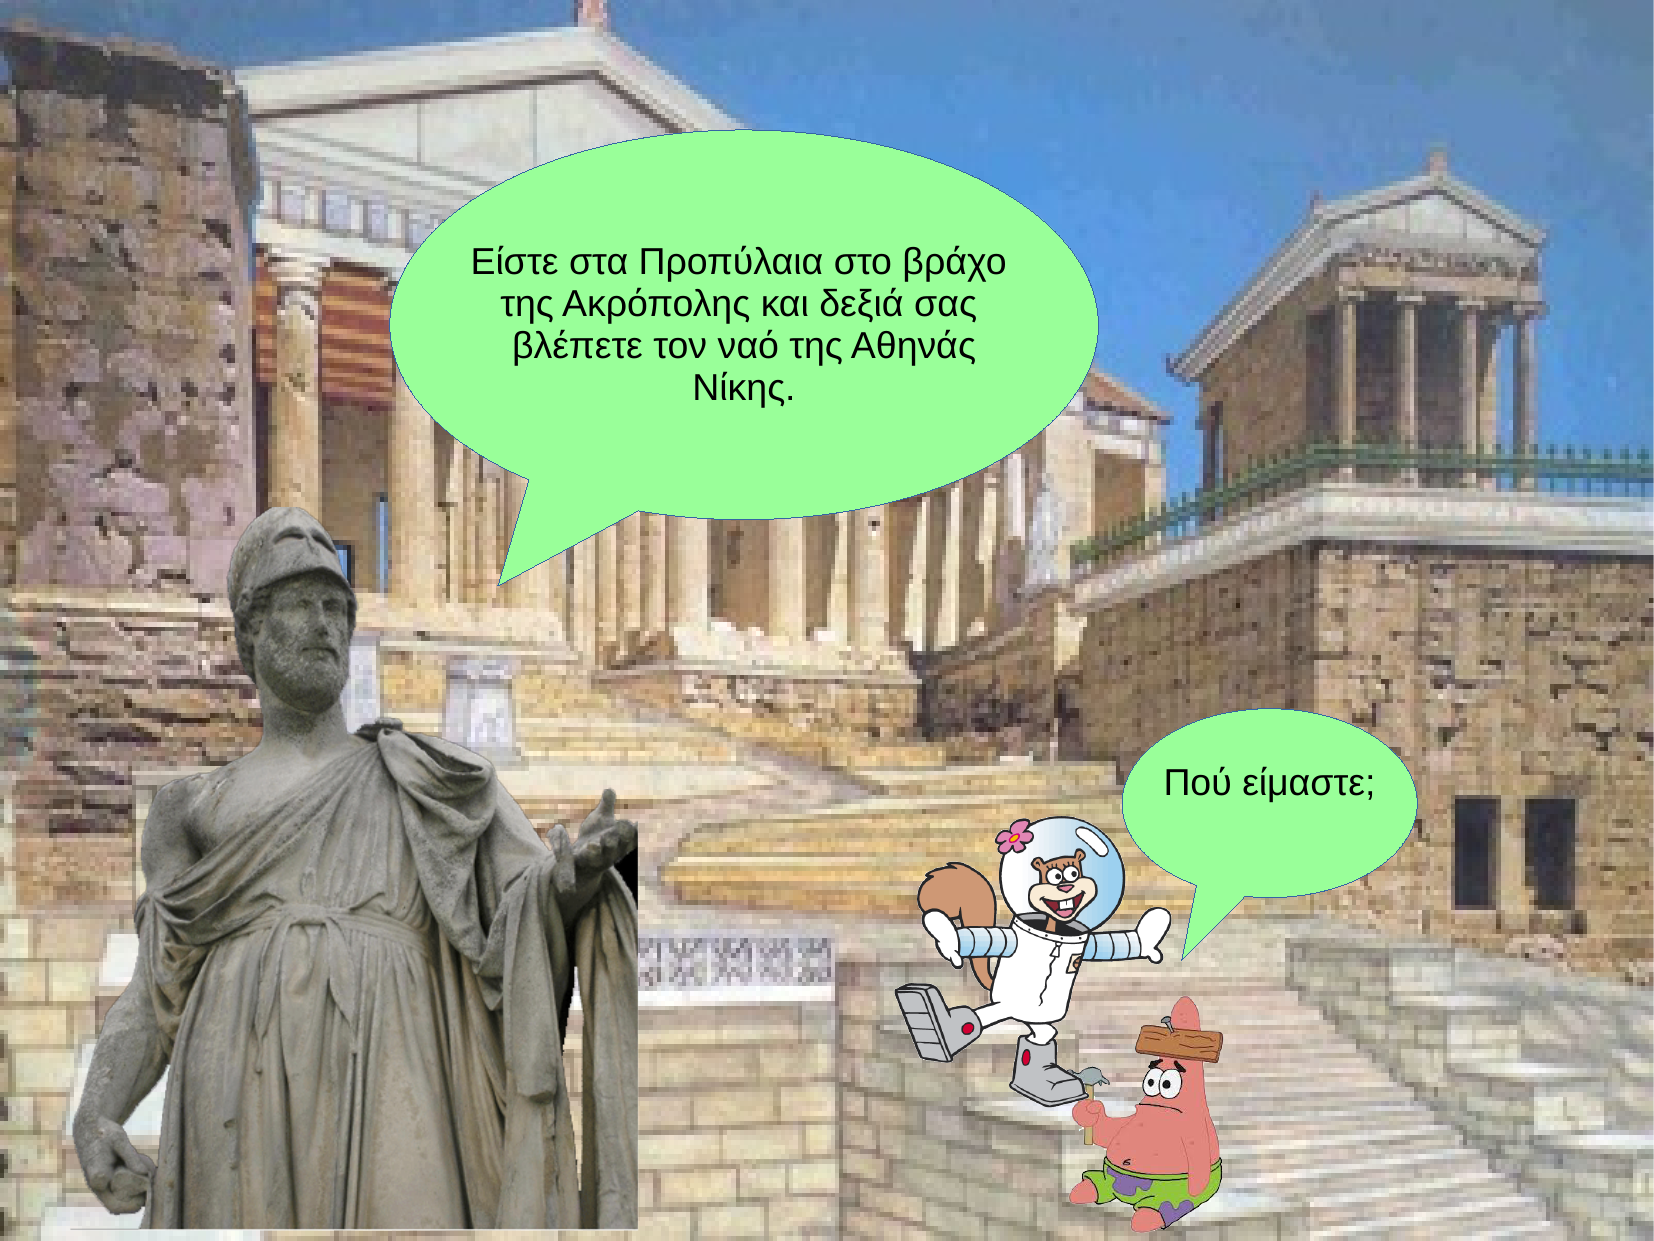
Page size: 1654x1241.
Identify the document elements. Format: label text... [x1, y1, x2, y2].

text_box Είστε στα Προπύλαια στο βράχο της Ακρόπολης και δεξιά σας βλέπετε τον ναό της Αθηνάς Νίκης. [389, 129, 1099, 586]
picture [0, 0, 1654, 1241]
text_box Πού είμαστε; [1122, 708, 1418, 961]
